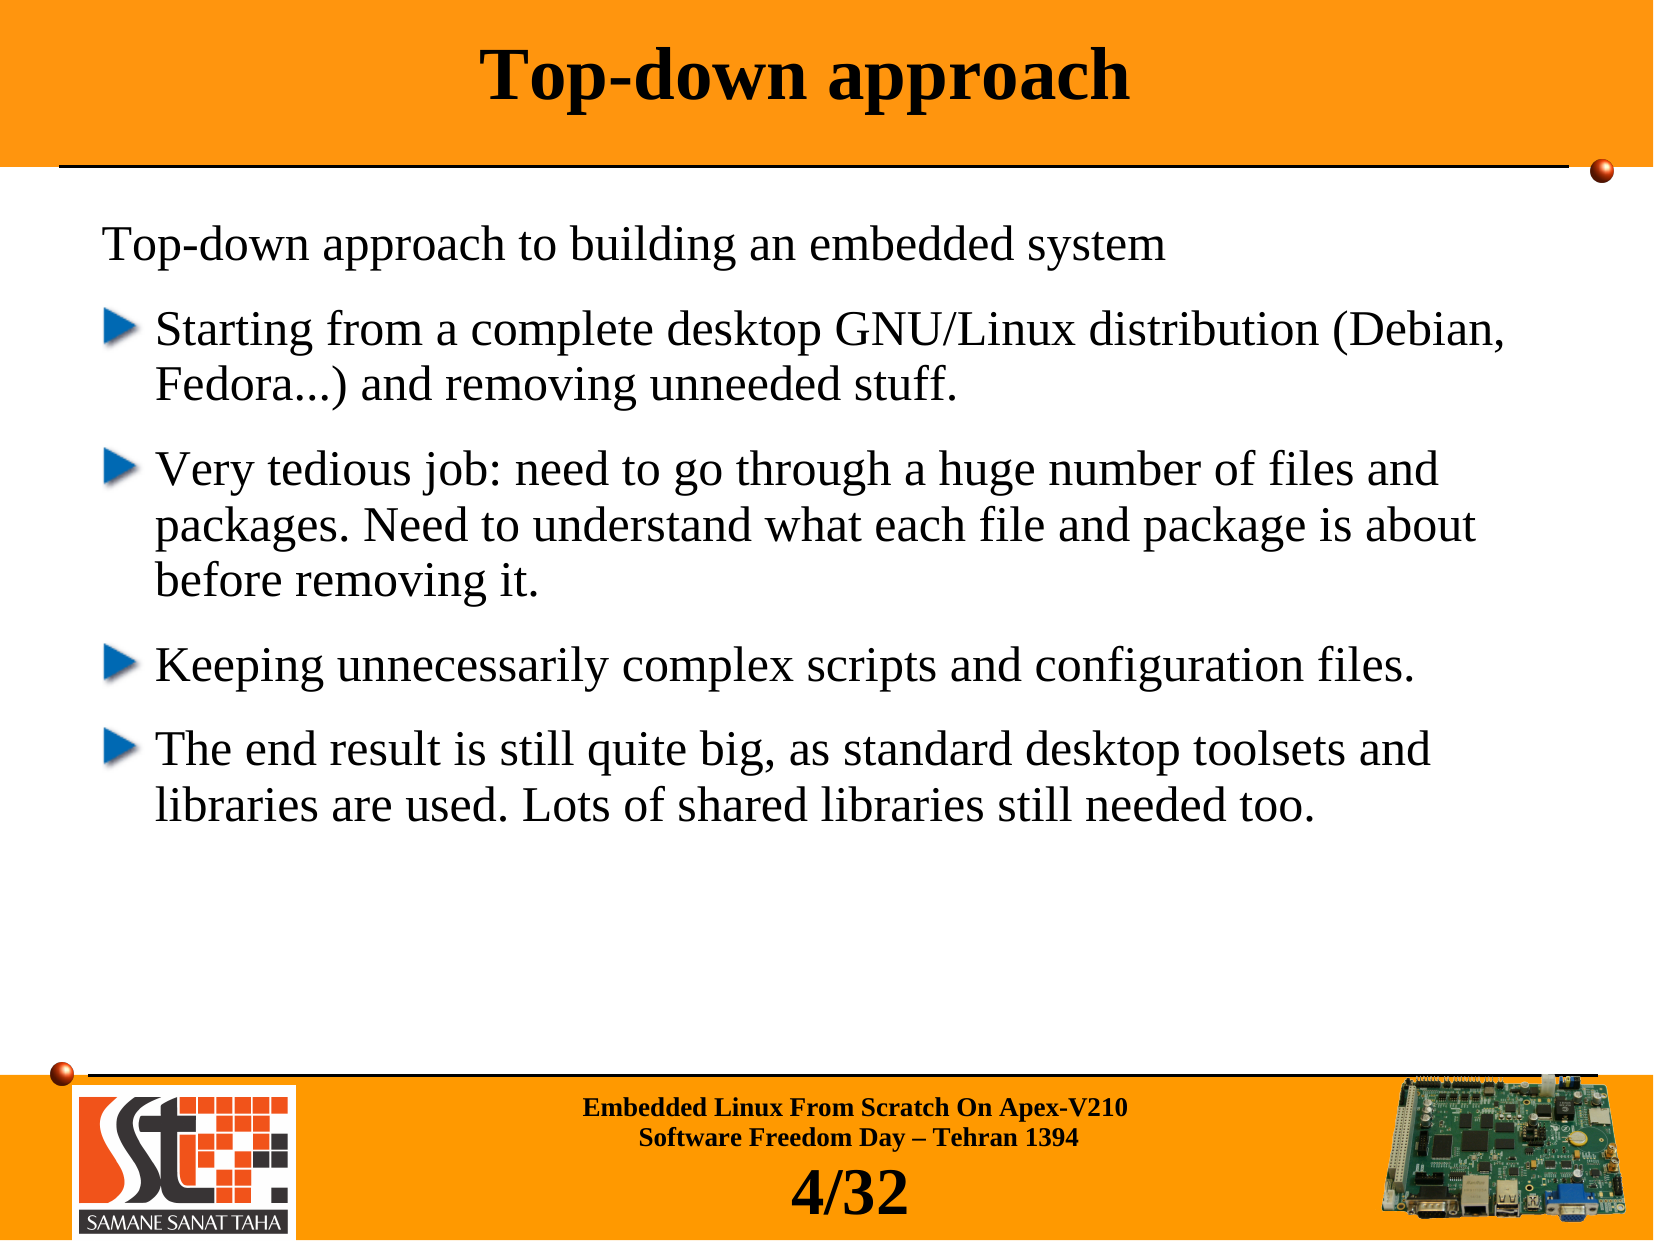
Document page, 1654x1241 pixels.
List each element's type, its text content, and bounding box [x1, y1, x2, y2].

title Top-down approach [60, 25, 1551, 124]
list Top-down approach to building an embedded system Starting from a complete desktop GNU/Linux distribution (Debian, Fedora...) and removing unneeded stuff. Very tedious job: need to go through a huge number of files and packages. Need to understand what each file and package is about before removing it. Keeping unnecessarily complex scripts and configuration files. The end result is still quite big, as standard desktop toolsets and libraries are used. Lots of shared libraries still needed too. [83, 216, 1554, 1066]
picture [72, 1085, 296, 1241]
picture [1371, 1074, 1626, 1236]
